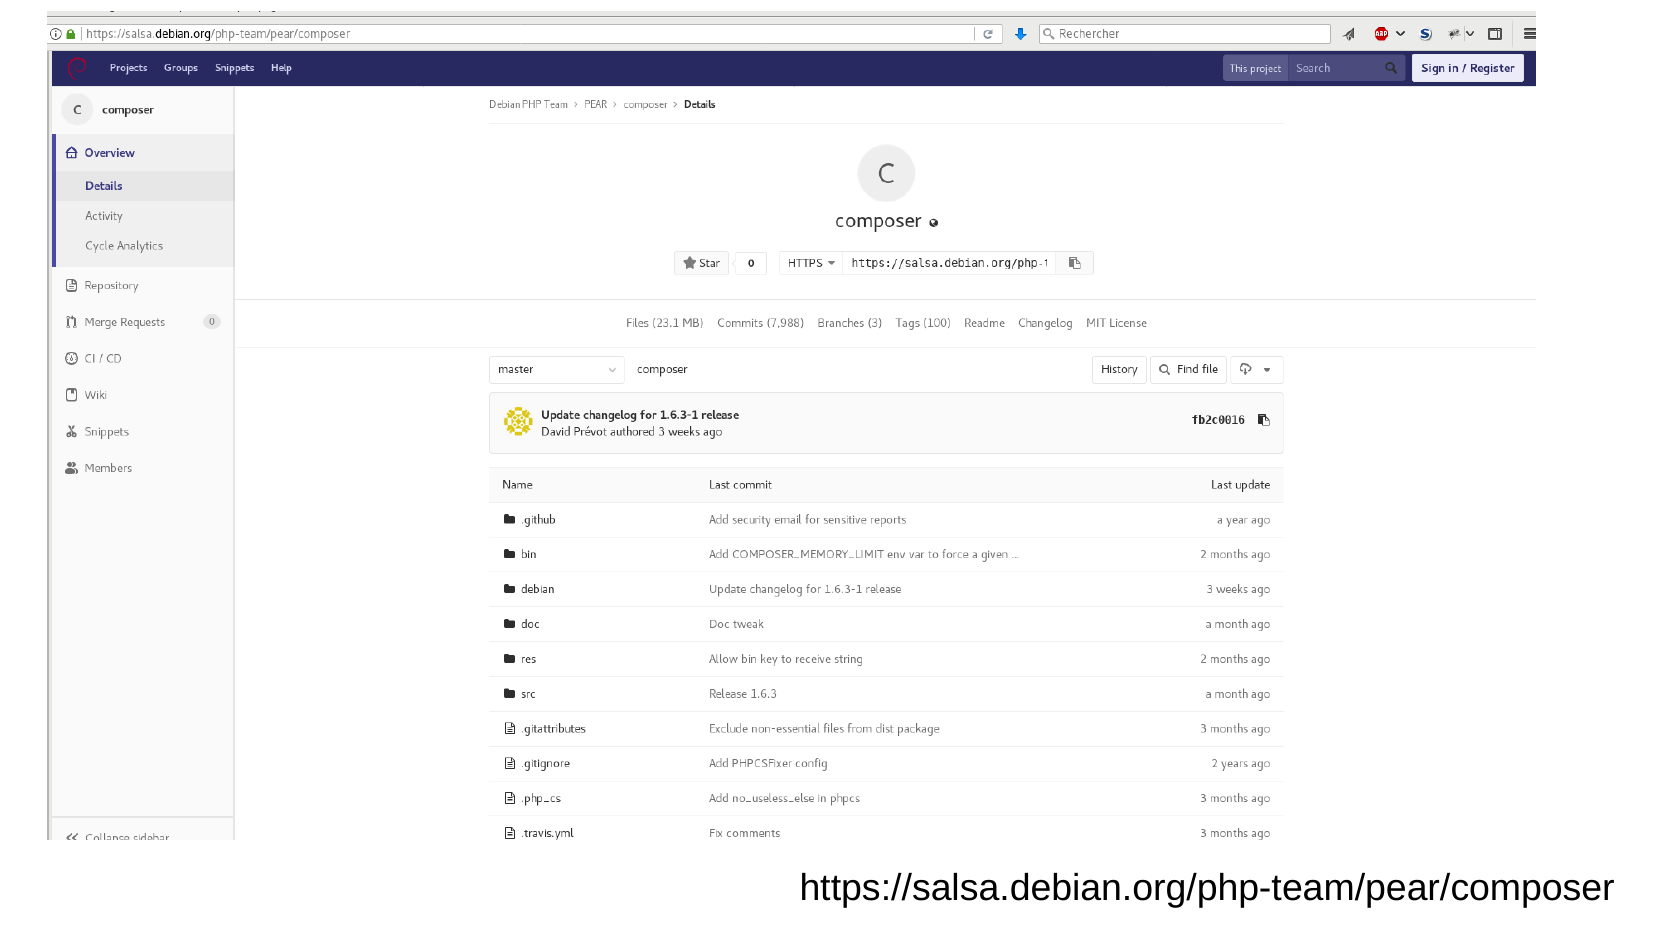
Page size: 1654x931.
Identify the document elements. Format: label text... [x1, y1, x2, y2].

picture [47, 11, 1536, 840]
text_box https://salsa.debian.org/php-team/pear/composer [784, 859, 1630, 910]
